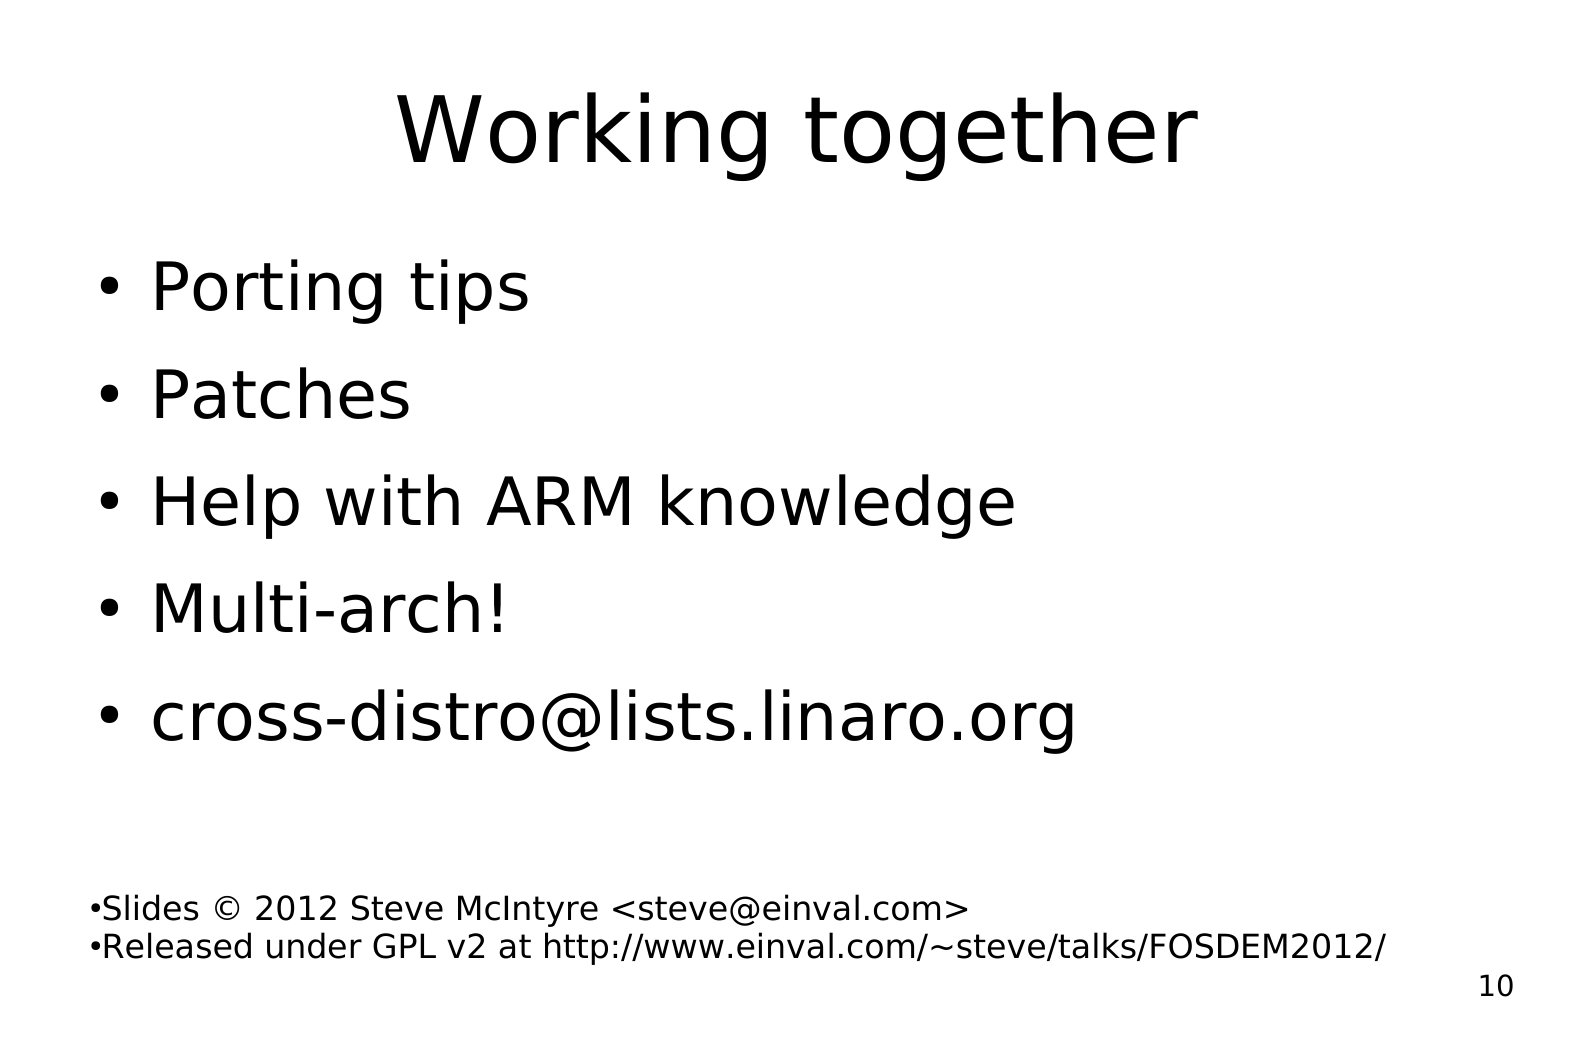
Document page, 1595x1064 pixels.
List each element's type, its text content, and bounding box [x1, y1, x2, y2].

list Porting tips Patches Help with ARM knowledge Multi-arch! cross-distro@lists.linaro.org [79, 248, 1515, 936]
text_box Slides © 2012 Steve McIntyre <steve@einval.com> Released under GPL v2 at http://www.einval.com/~steve/talks/FOSDEM2012/ [75, 882, 1463, 975]
title Working together [79, 49, 1515, 213]
